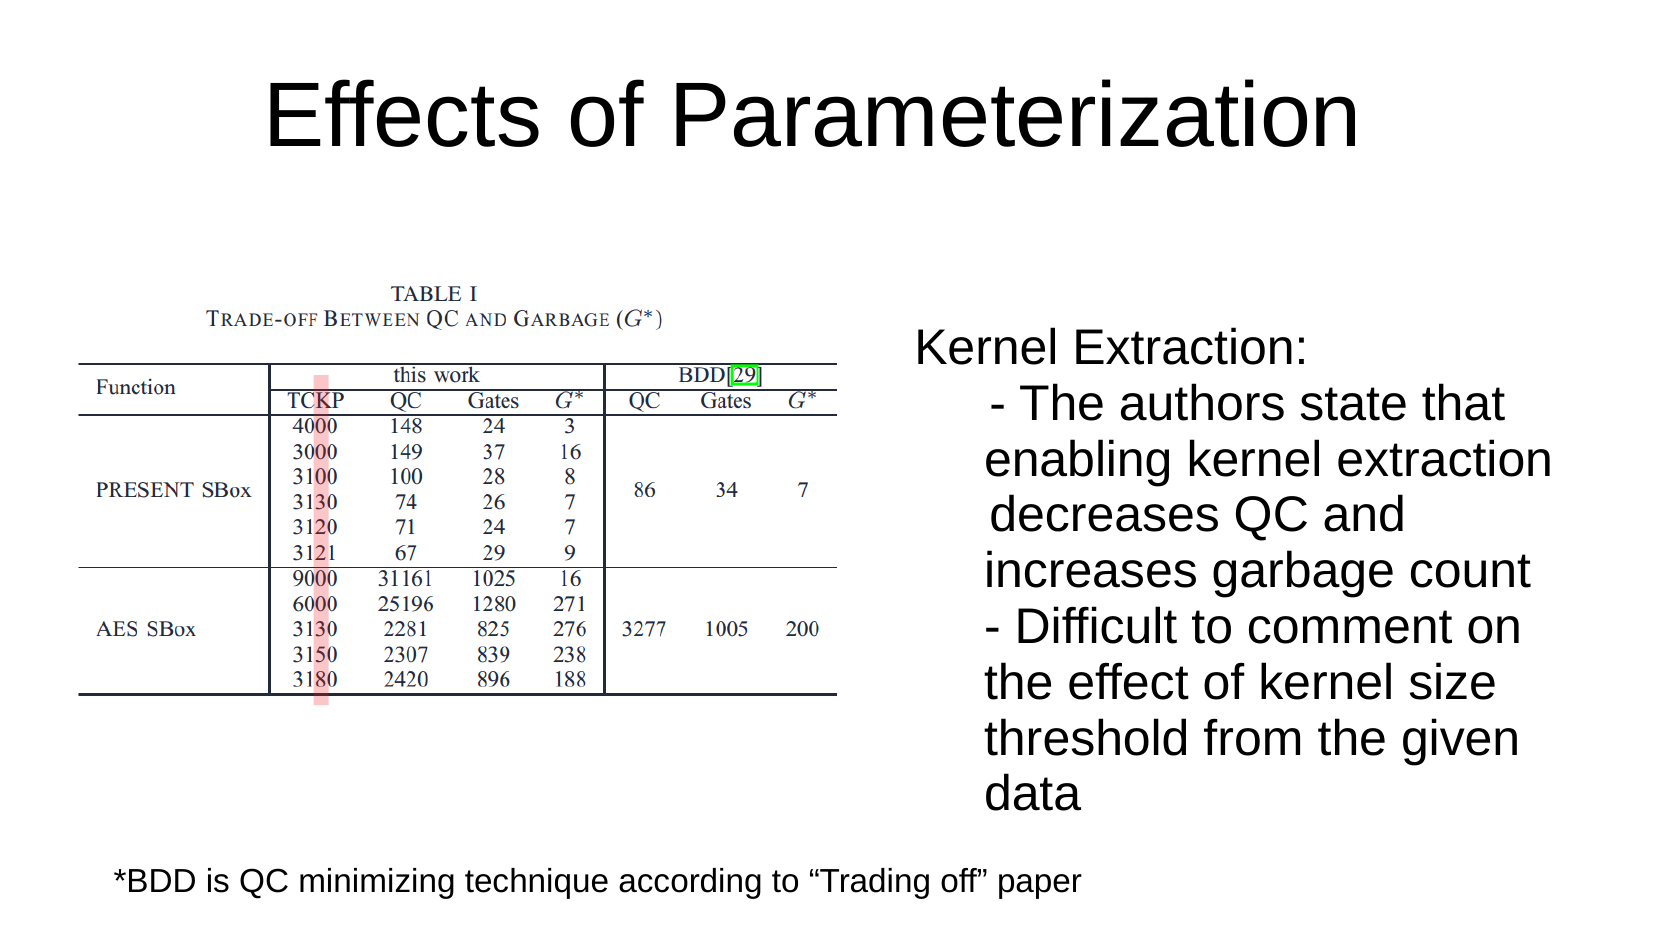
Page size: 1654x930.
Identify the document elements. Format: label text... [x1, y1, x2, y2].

picture [59, 269, 855, 726]
text_box [313, 375, 329, 706]
list *BDD is QC minimizing technique according to “Trading off” paper [56, 862, 1545, 900]
text_box Kernel Extraction: - The authors state that enabling kernel extraction decreases QC and increases garbage count - Difficult to comment on the effect of kernel size threshold from the given data [899, 312, 1575, 750]
title Effects of Parameterization [82, 37, 1571, 193]
